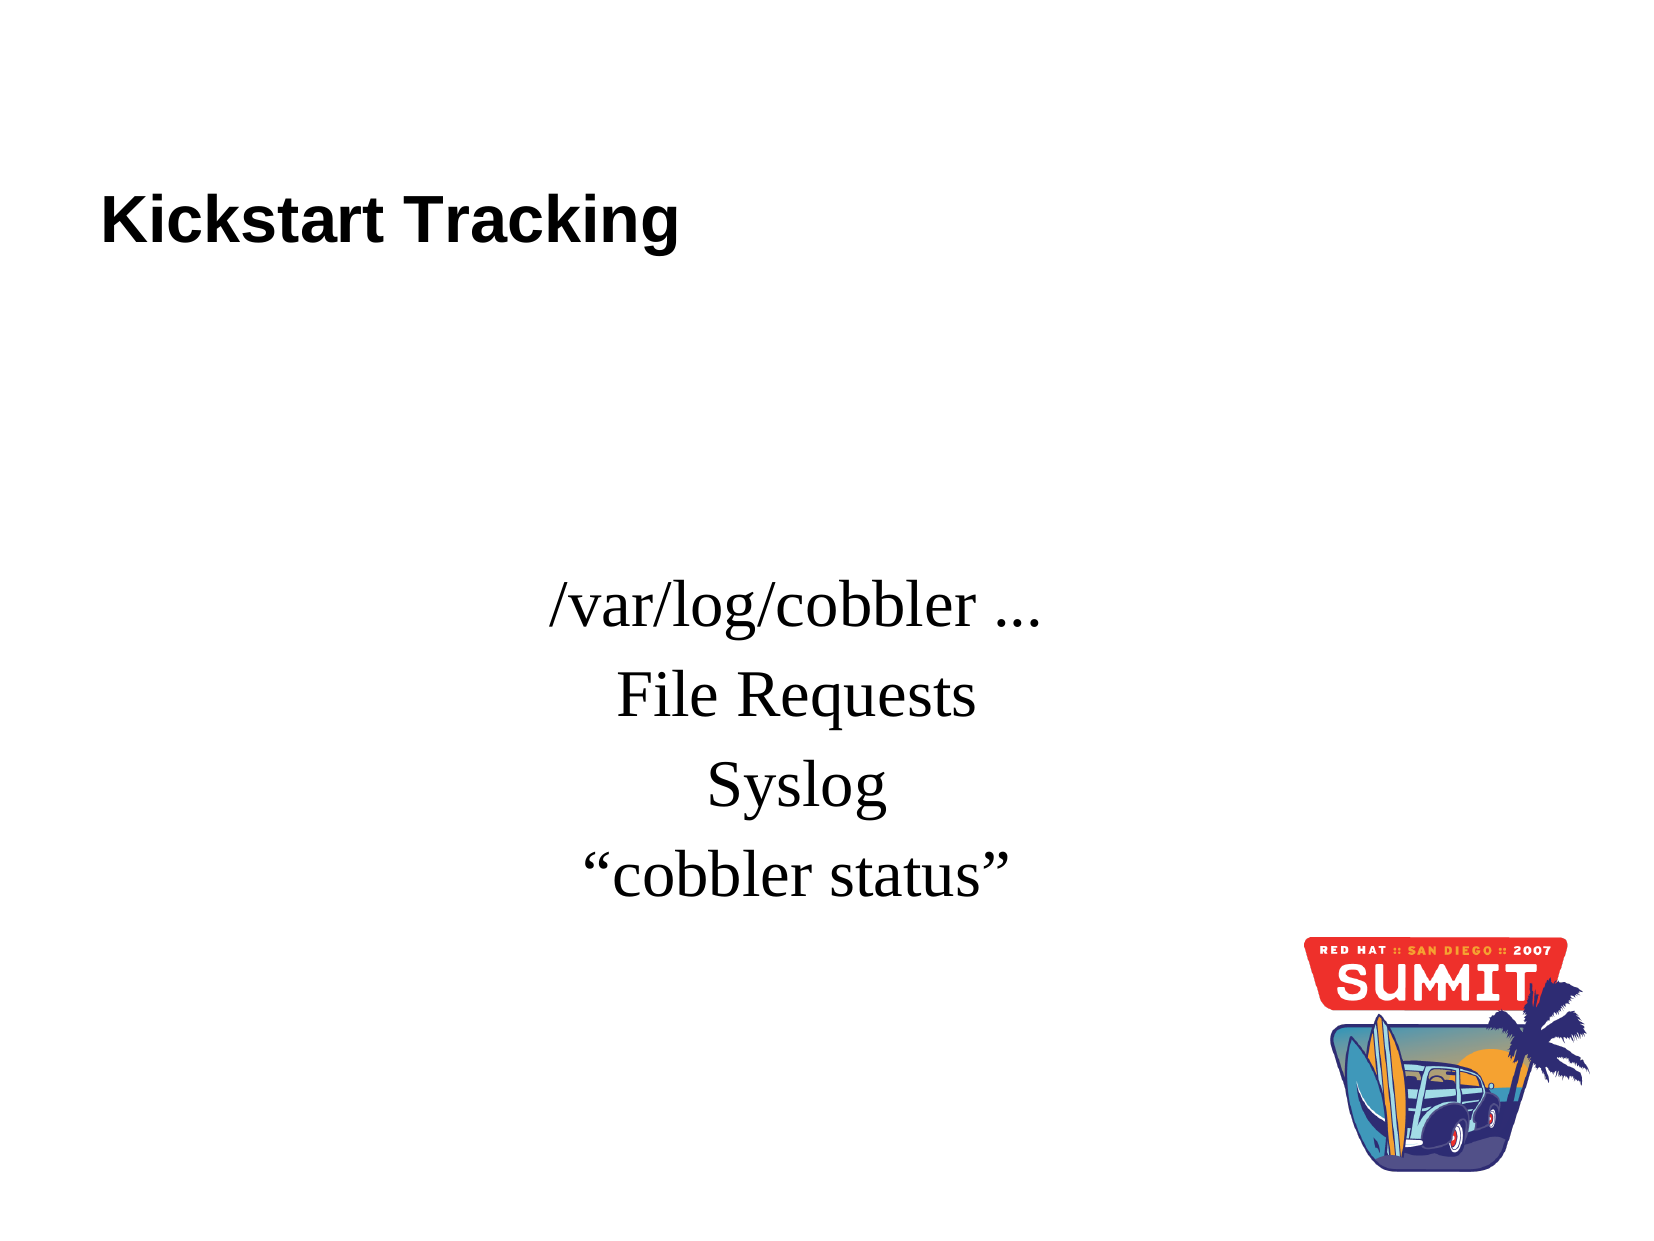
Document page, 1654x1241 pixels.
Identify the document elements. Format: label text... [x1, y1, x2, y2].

title Kickstart Tracking [100, 164, 1506, 275]
picture [1500, 937, 1590, 1172]
subtitle /var/log/cobbler ... File Requests Syslog “cobbler status” [94, 304, 1500, 1174]
